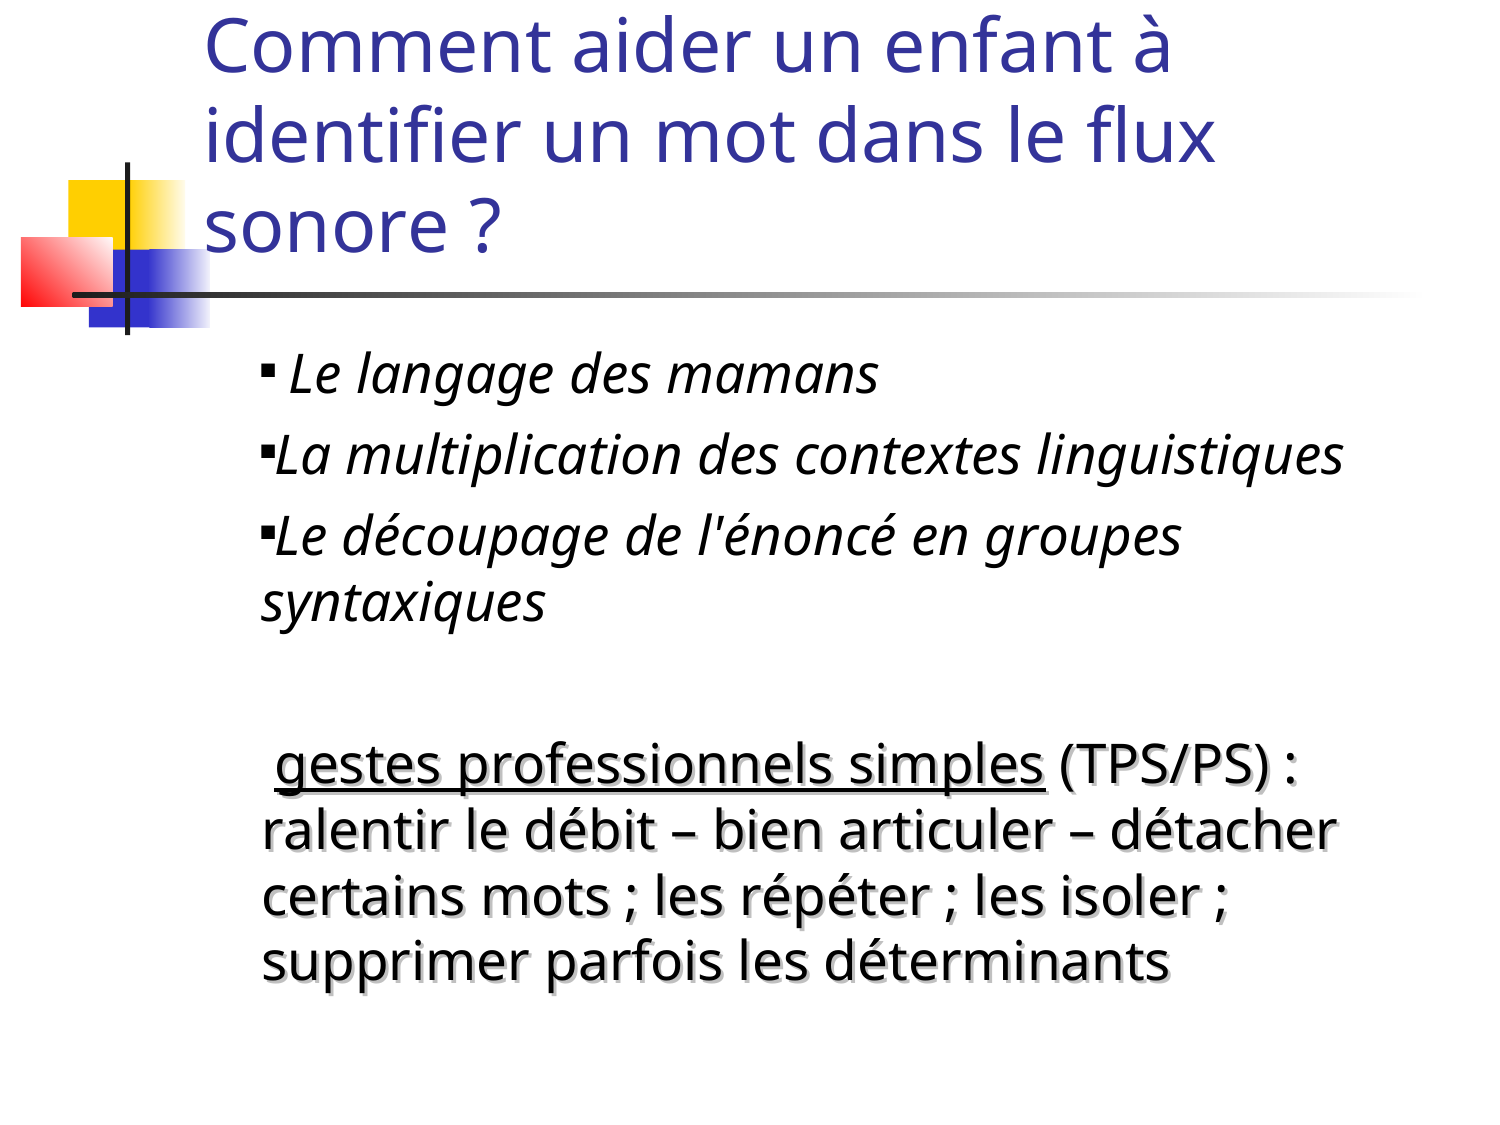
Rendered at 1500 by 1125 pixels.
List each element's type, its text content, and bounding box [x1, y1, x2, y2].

title Comment aider un enfant à identifier un mot dans le flux sonore ? [188, 35, 1467, 275]
list Le langage des mamans La multiplication des contextes linguistiques Le découpage de l'énoncé en groupes syntaxiques gestes professionnels simples (TPS/PS) : ralentir le débit – bien articuler – détacher certains mots ; les répéter ; les isoler ; supprimer parfois les déterminants [193, 330, 1469, 1006]
